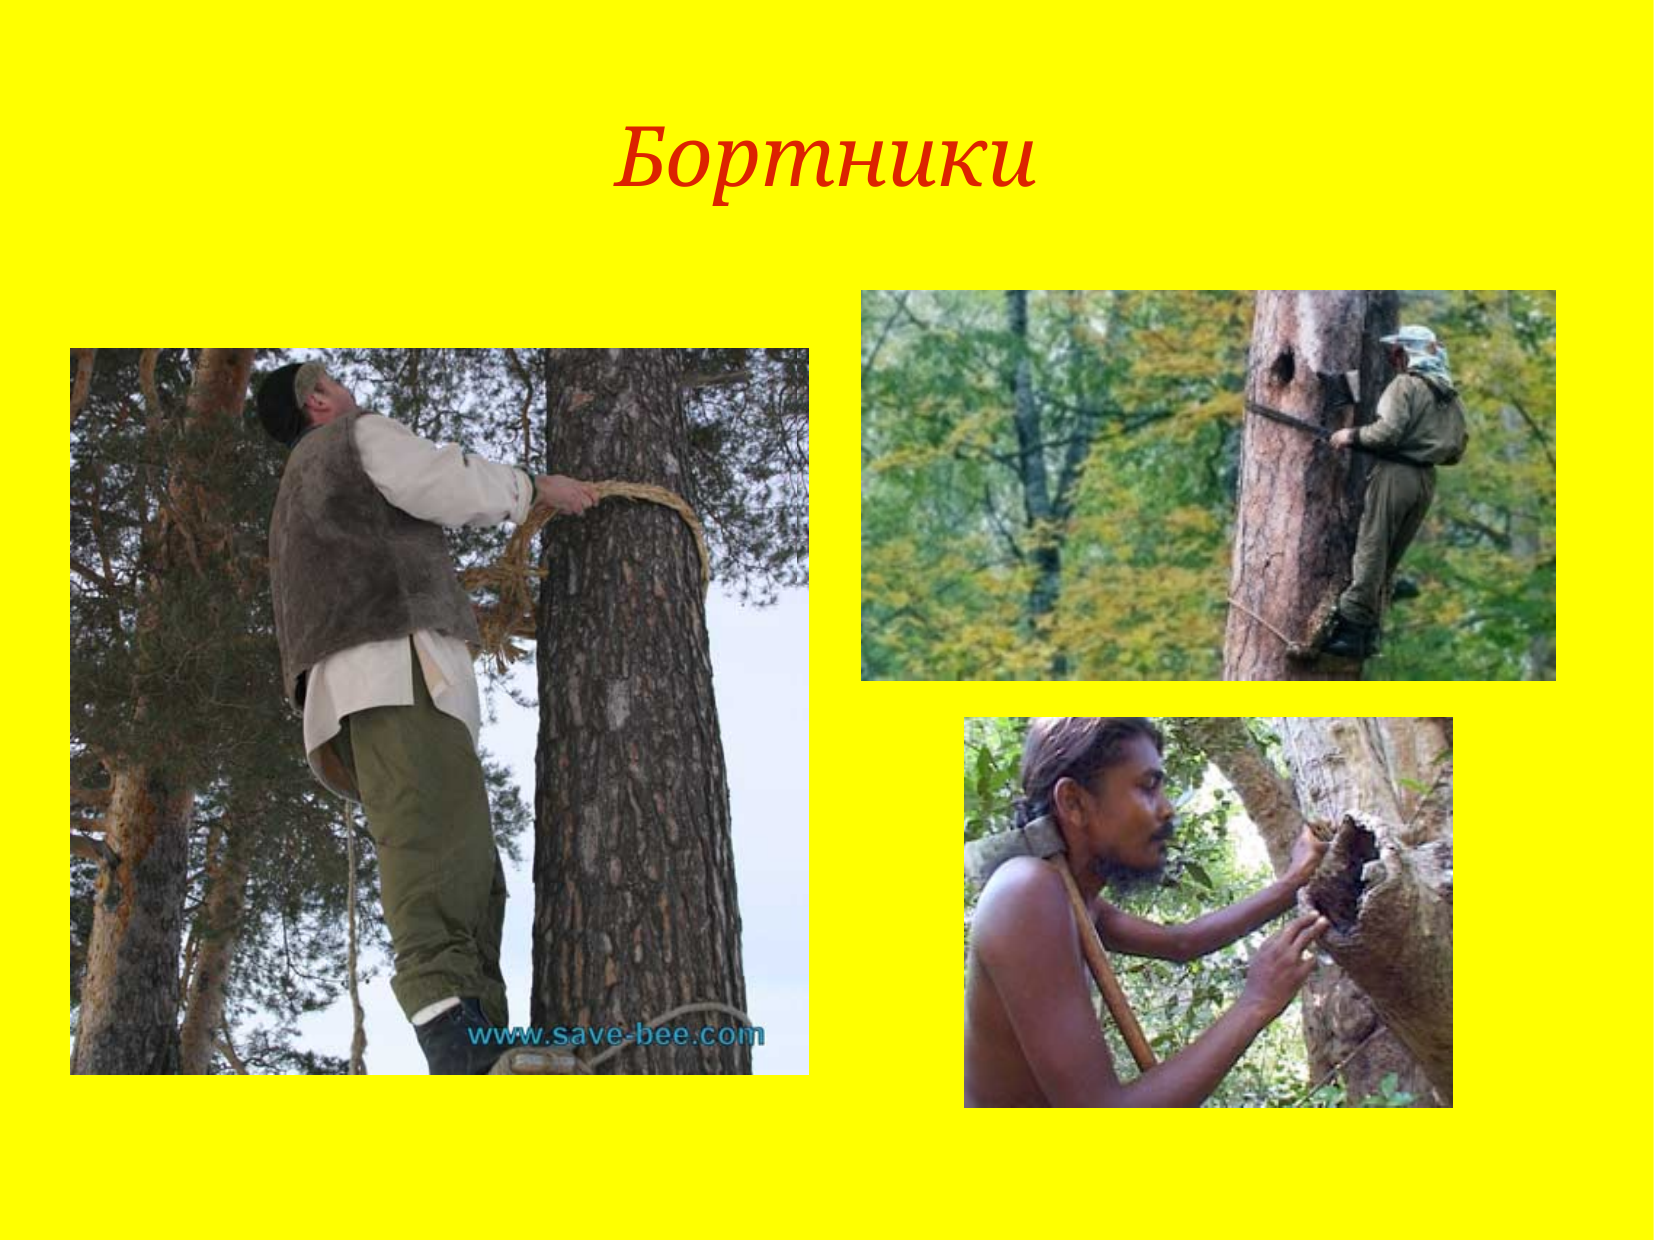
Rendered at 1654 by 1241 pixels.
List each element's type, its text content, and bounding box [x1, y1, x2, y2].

picture [70, 348, 809, 1075]
picture [861, 290, 1556, 681]
title Бортники [82, 49, 1571, 257]
picture [964, 717, 1453, 1109]
